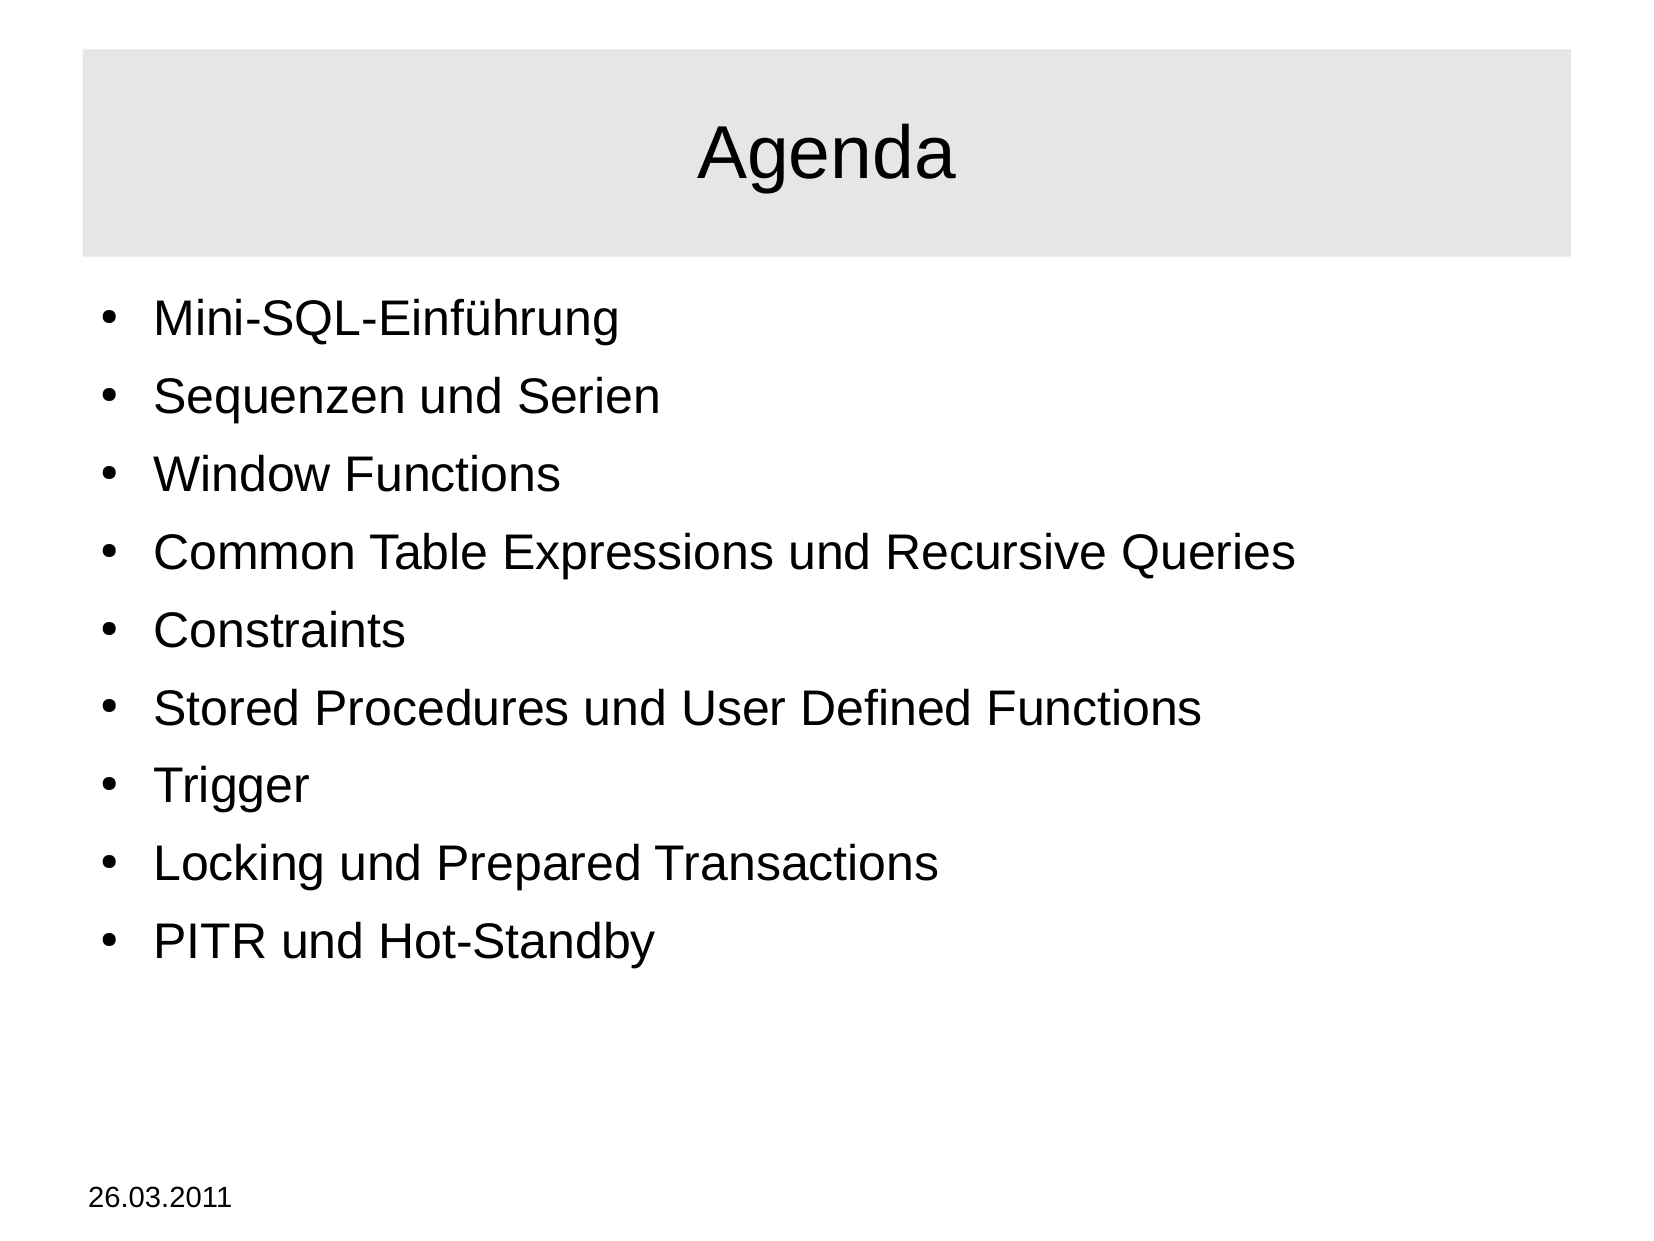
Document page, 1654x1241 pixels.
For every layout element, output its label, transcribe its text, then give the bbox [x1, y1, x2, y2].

title Agenda [82, 49, 1571, 257]
list Mini-SQL-Einführung Sequenzen und Serien Window Functions Common Table Expressions und Recursive Queries Constraints Stored Procedures und User Defined Functions Trigger Locking und Prepared Transactions PITR und Hot-Standby [82, 290, 1571, 1094]
